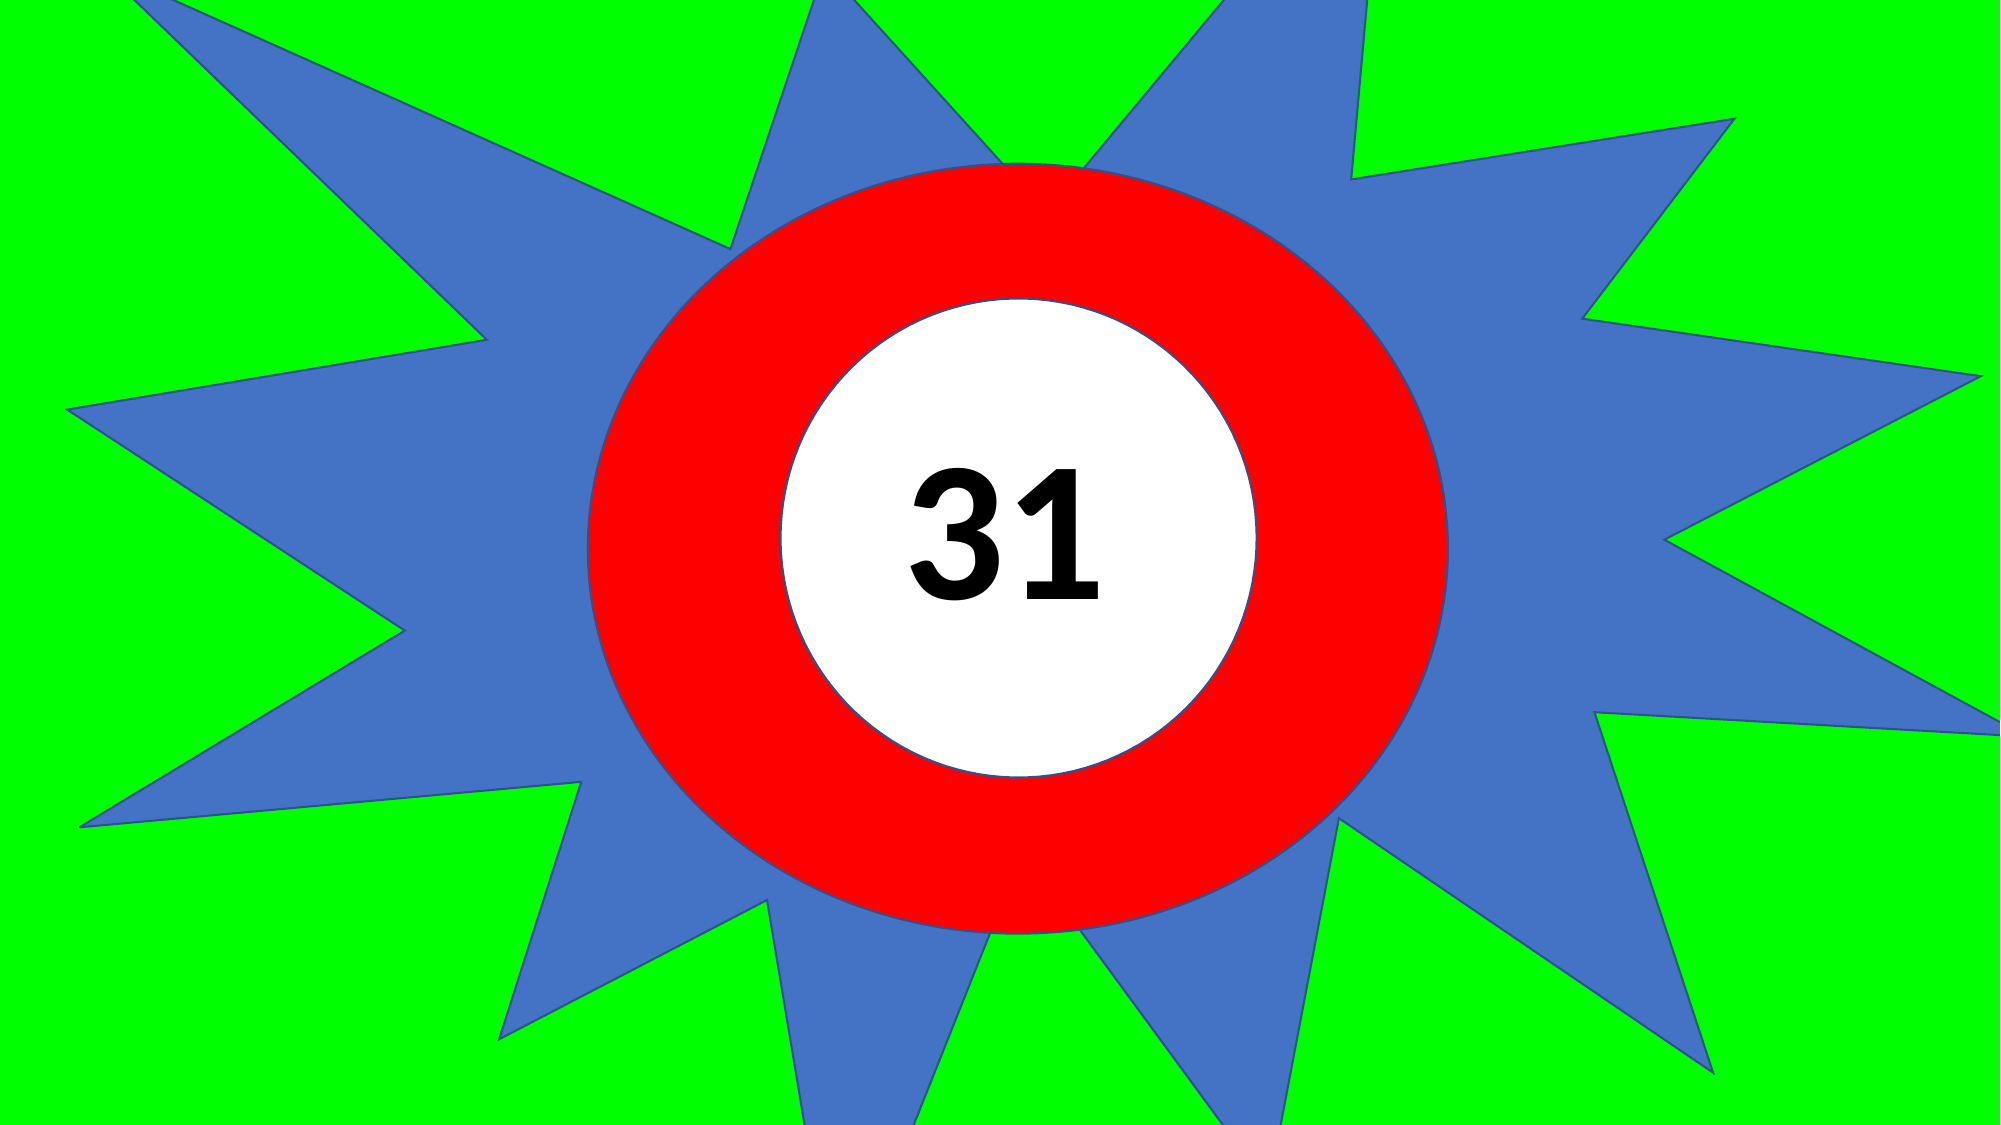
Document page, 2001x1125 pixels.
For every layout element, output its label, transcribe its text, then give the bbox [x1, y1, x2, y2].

text_box [67, 0, 2000, 1125]
text_box 31 [888, 391, 1206, 650]
